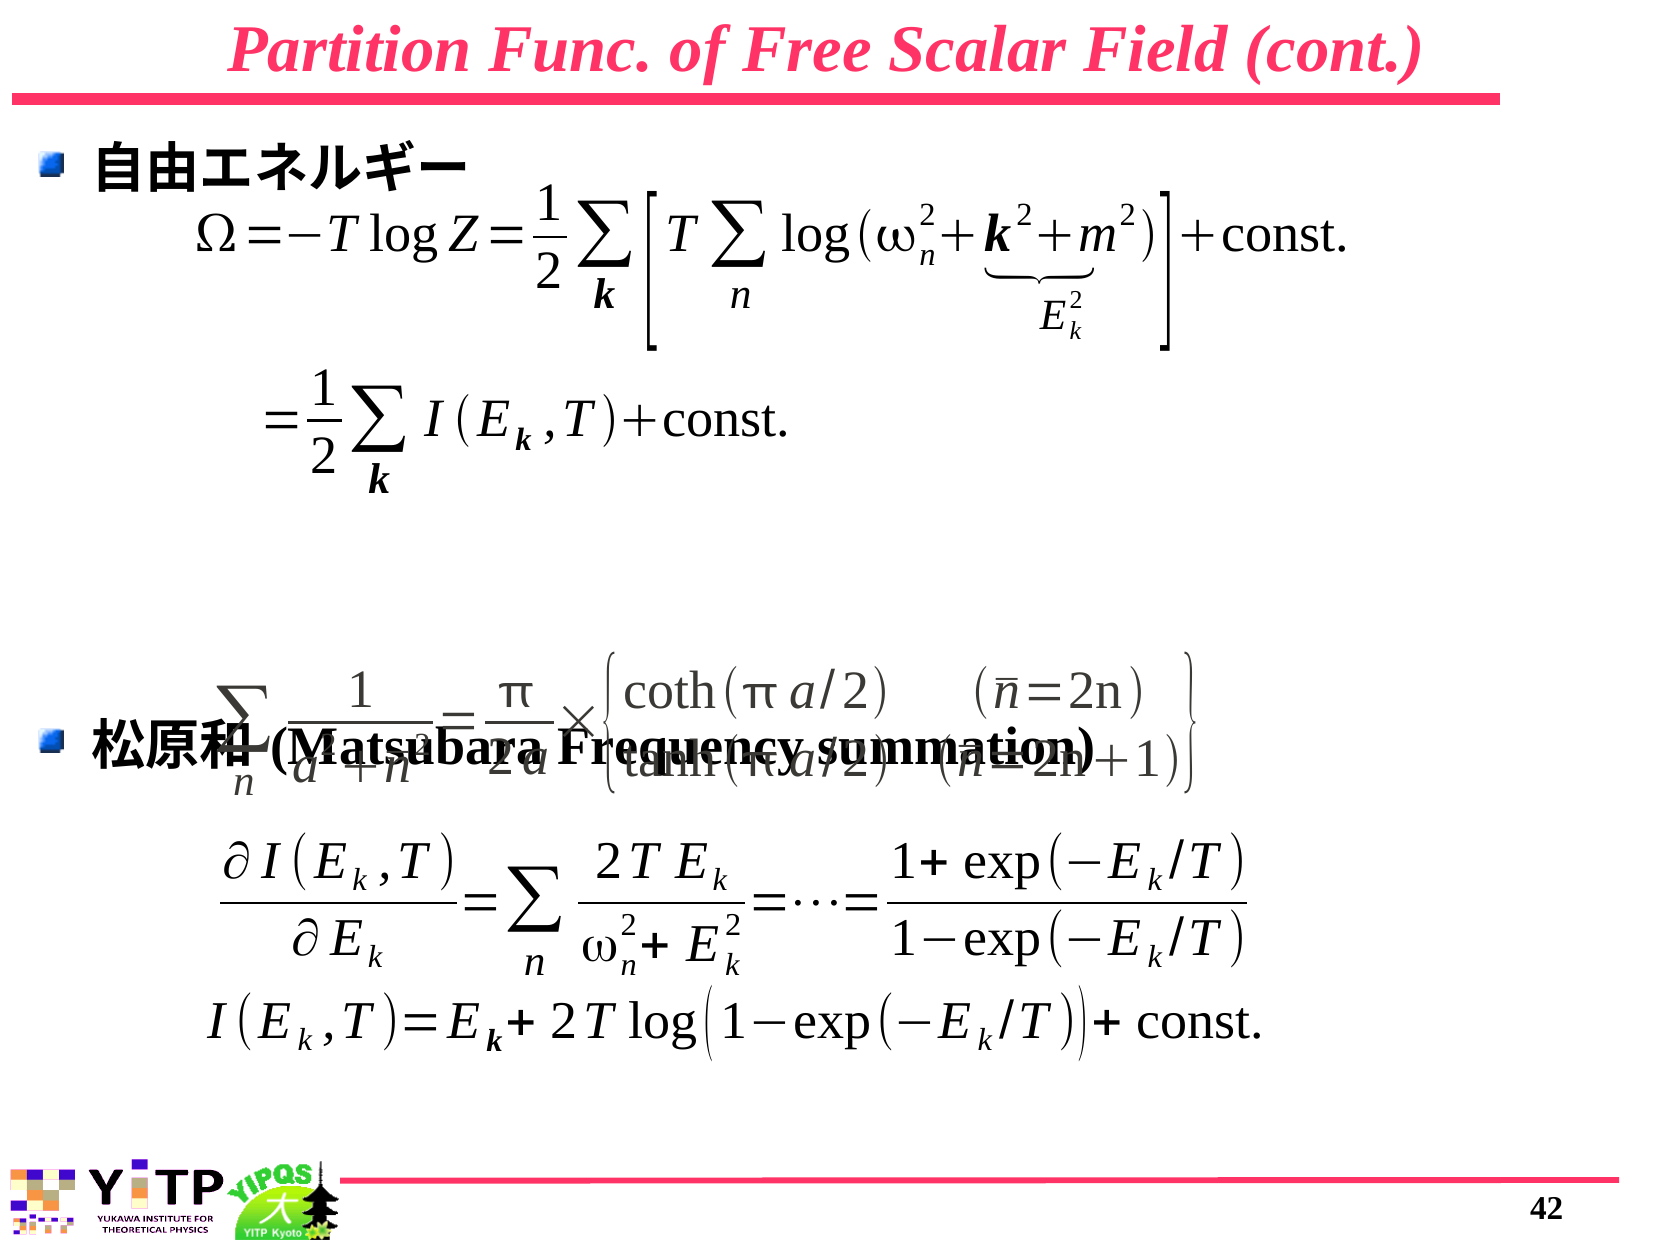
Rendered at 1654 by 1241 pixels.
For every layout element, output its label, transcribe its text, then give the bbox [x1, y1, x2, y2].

chart [196, 831, 1271, 1062]
list 自由エネルギー 松原和(Matsubara Frequency summation) [20, 124, 1621, 1137]
picture [0, 1154, 340, 1241]
chart [188, 172, 1356, 504]
title Partition Func. of Free Scalar Field (cont.) [0, 0, 1654, 99]
chart [206, 649, 1211, 805]
